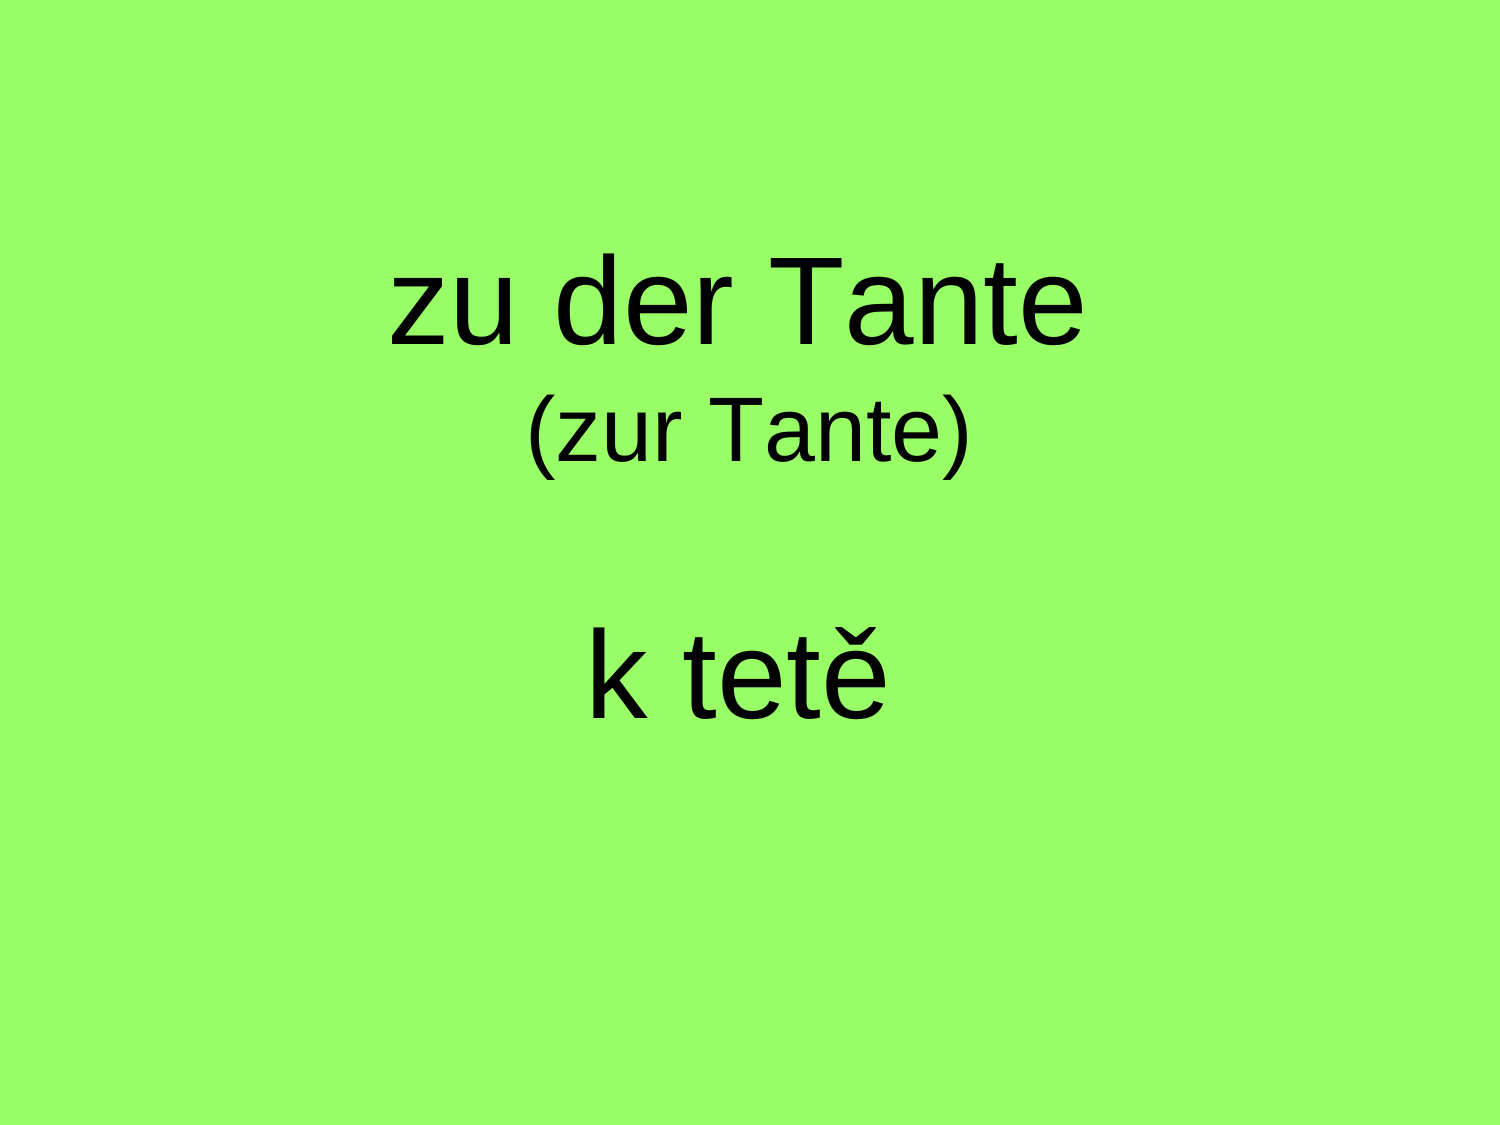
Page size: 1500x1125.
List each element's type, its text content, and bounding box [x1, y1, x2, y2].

subtitle k tetě [76, 586, 1400, 921]
title zu der Tante (zur Tante) [88, 160, 1388, 539]
